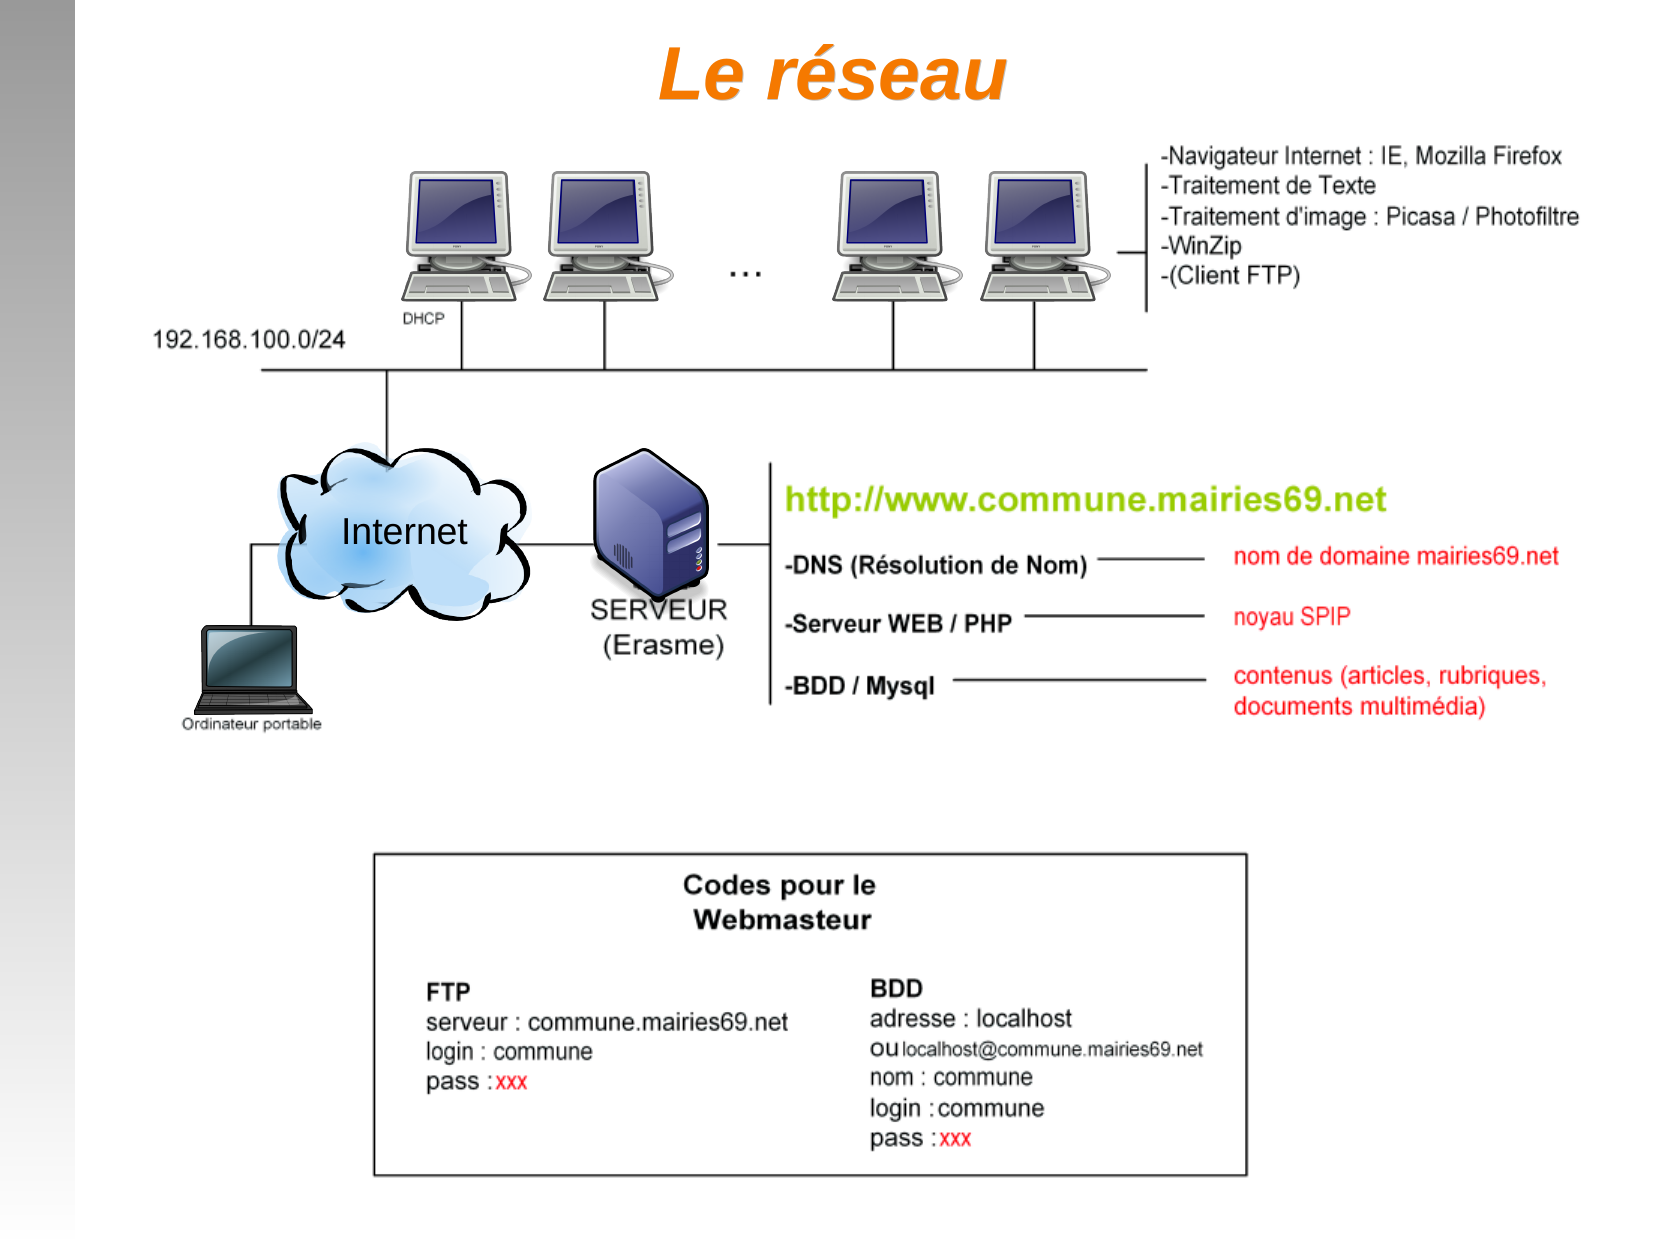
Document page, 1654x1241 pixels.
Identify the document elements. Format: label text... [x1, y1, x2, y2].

title Le réseau [146, 0, 1559, 138]
picture [89, 138, 1625, 1241]
